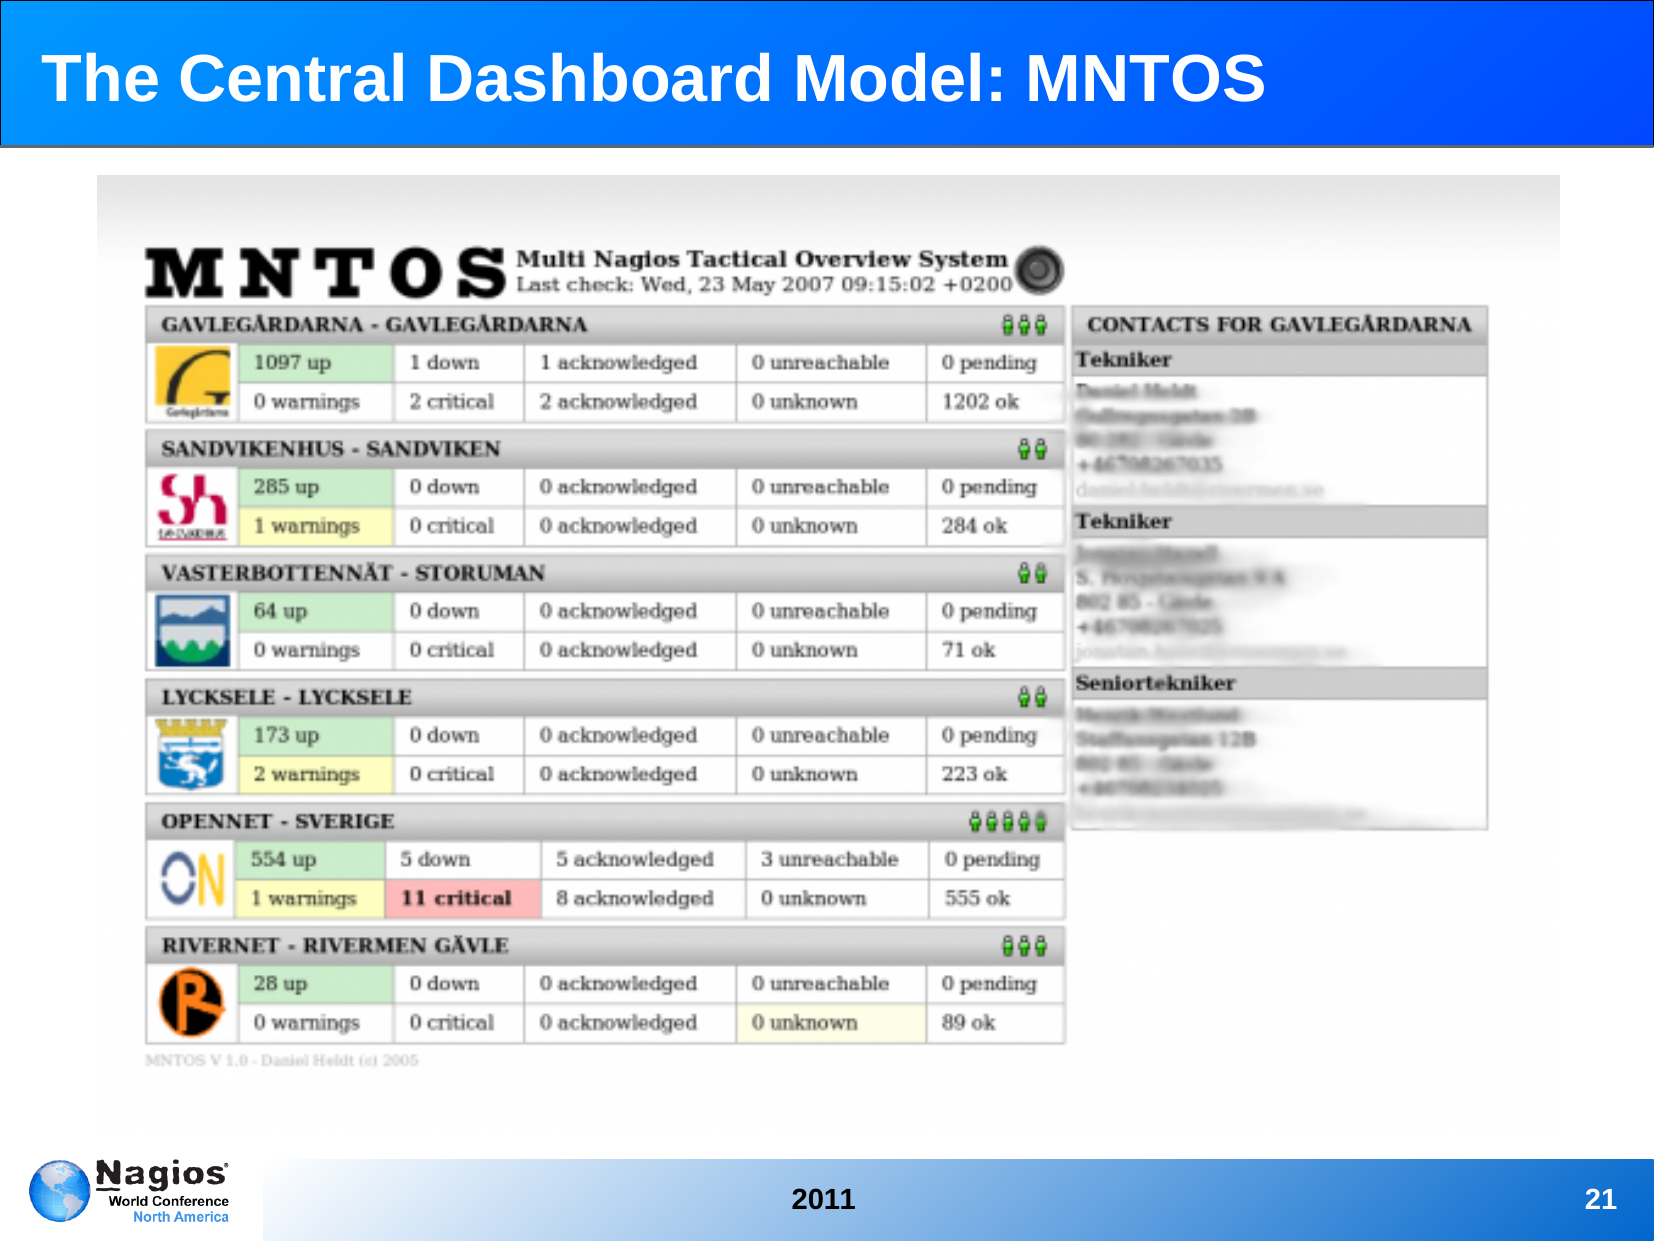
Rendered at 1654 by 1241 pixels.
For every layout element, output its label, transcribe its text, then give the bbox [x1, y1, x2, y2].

picture [29, 1159, 229, 1235]
title The Central Dashboard Model: MNTOS [41, 29, 1638, 127]
picture [97, 175, 1560, 1131]
